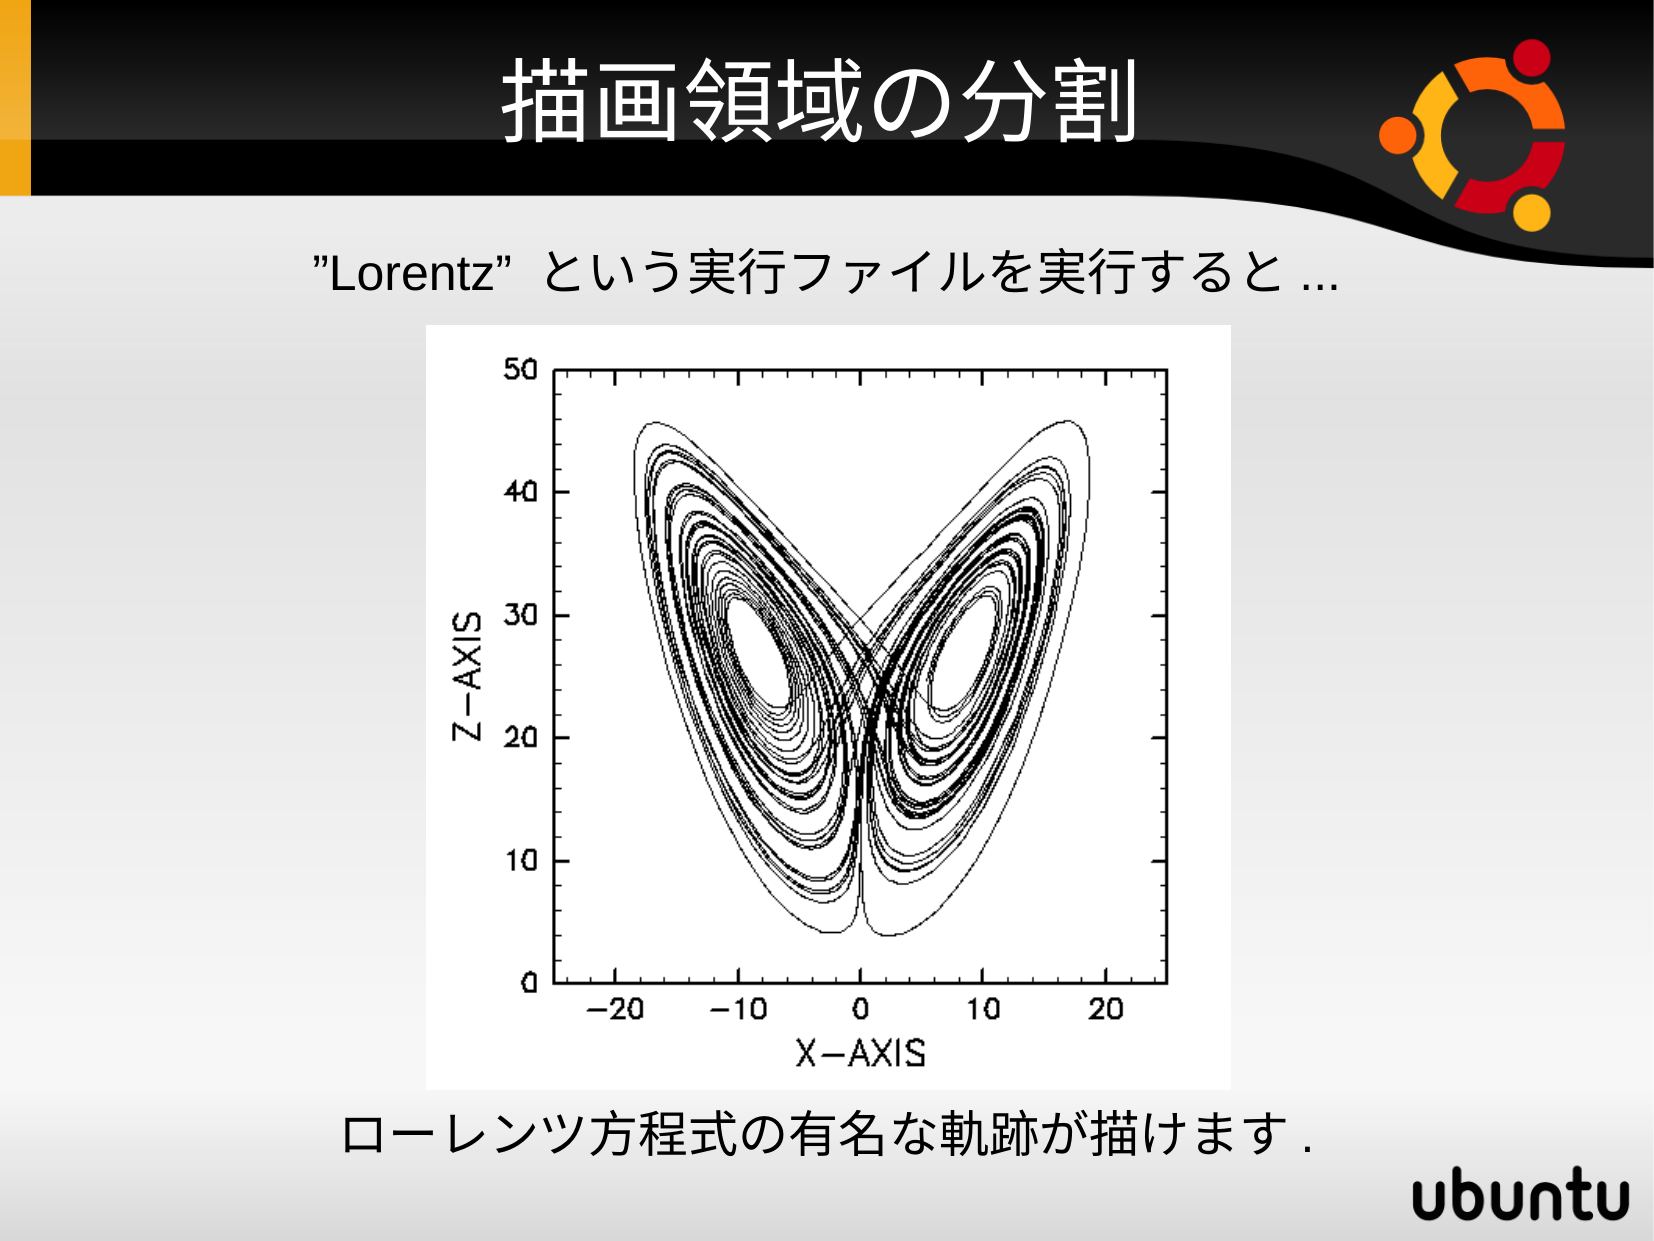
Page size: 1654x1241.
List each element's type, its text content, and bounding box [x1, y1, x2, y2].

title 描画領域の分割 [76, 0, 1565, 208]
text_box ”Lorentz” という実行ファイルを実行すると... [118, 236, 1536, 315]
picture [0, 0, 1654, 1241]
text_box ローレンツ方程式の有名な軌跡が描けます. [118, 1098, 1536, 1178]
